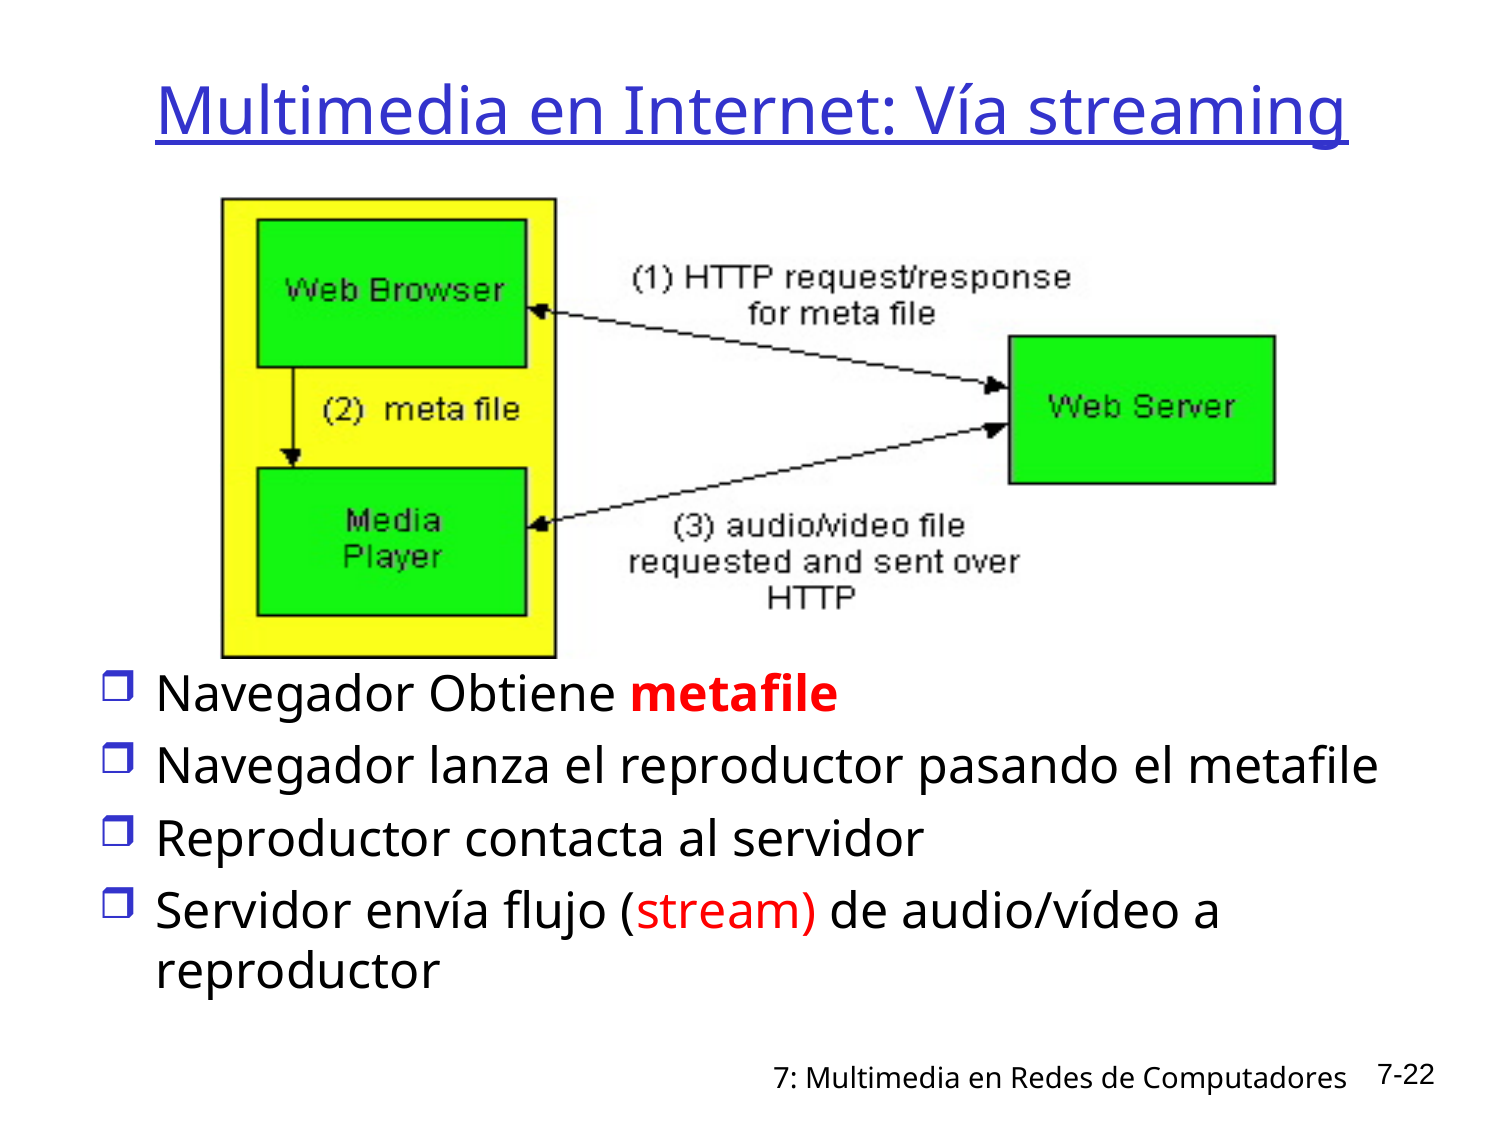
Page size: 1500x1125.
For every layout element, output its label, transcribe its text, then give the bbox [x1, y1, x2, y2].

title Multimedia en Internet: Vía streaming [87, 37, 1417, 181]
text_box Navegador Obtiene metafile Navegador lanza el reproductor pasando el metafile Reproductor contacta al servidor Servidor envía flujo (stream) de audio/vídeo a reproductor [84, 653, 1429, 992]
picture [219, 196, 1280, 659]
